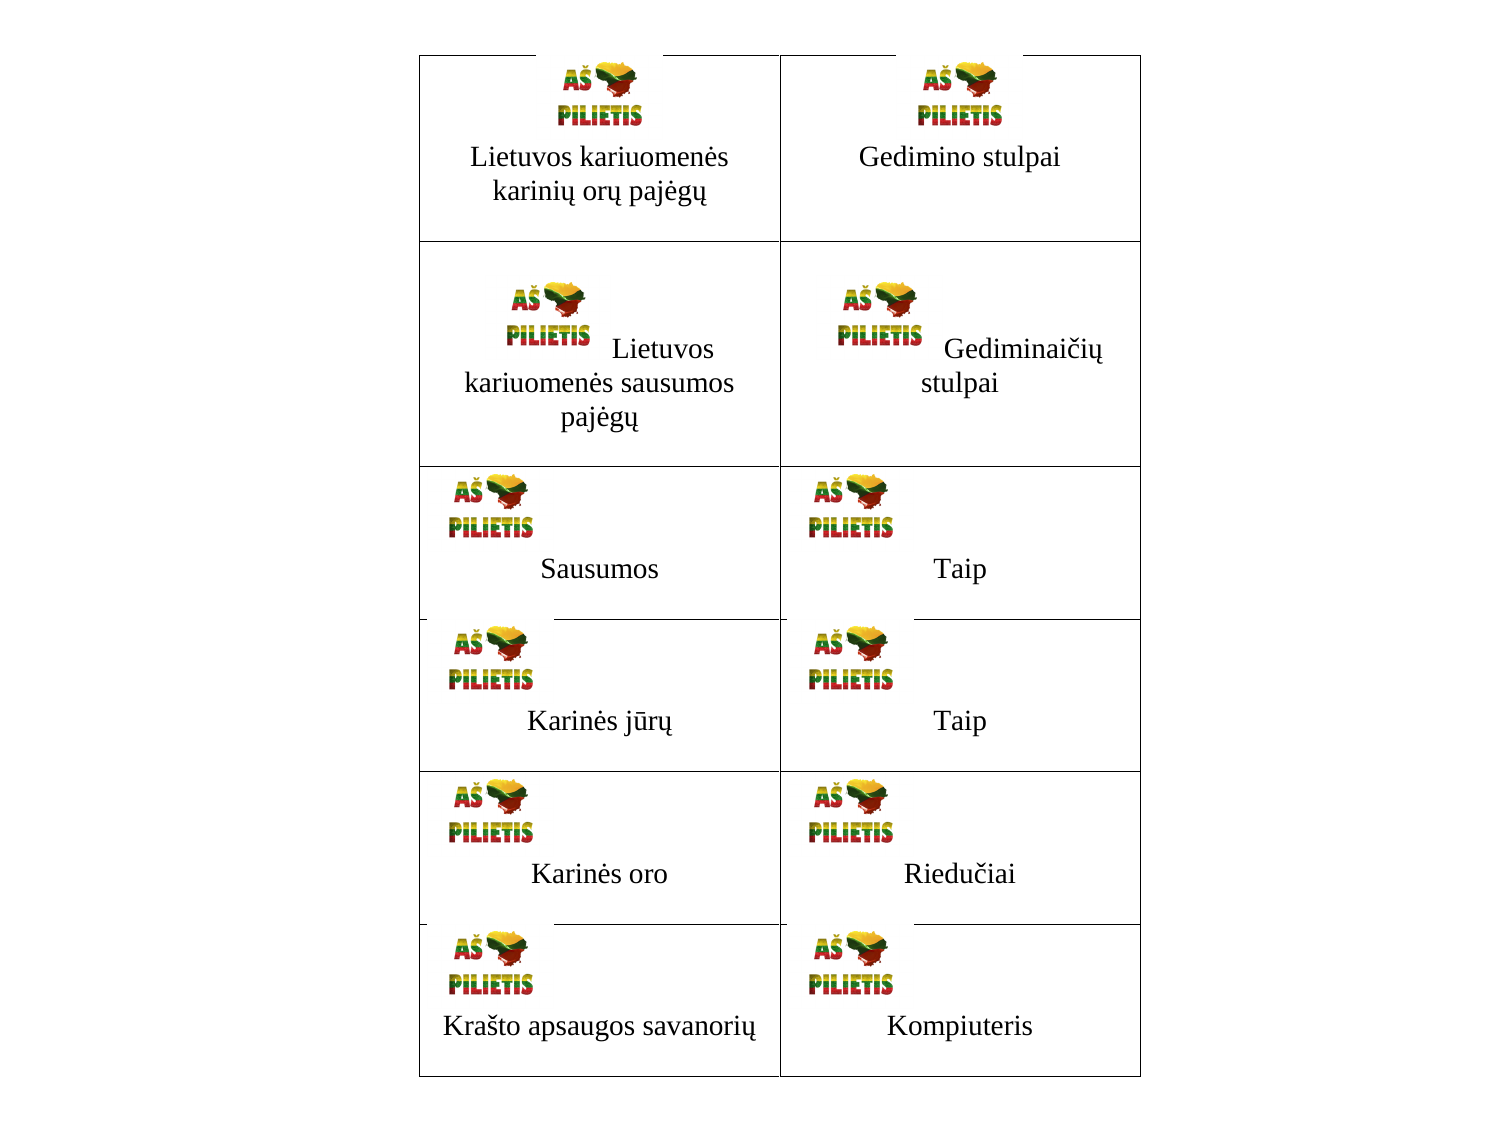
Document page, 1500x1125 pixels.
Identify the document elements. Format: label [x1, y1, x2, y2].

picture [419, 54, 1143, 1079]
